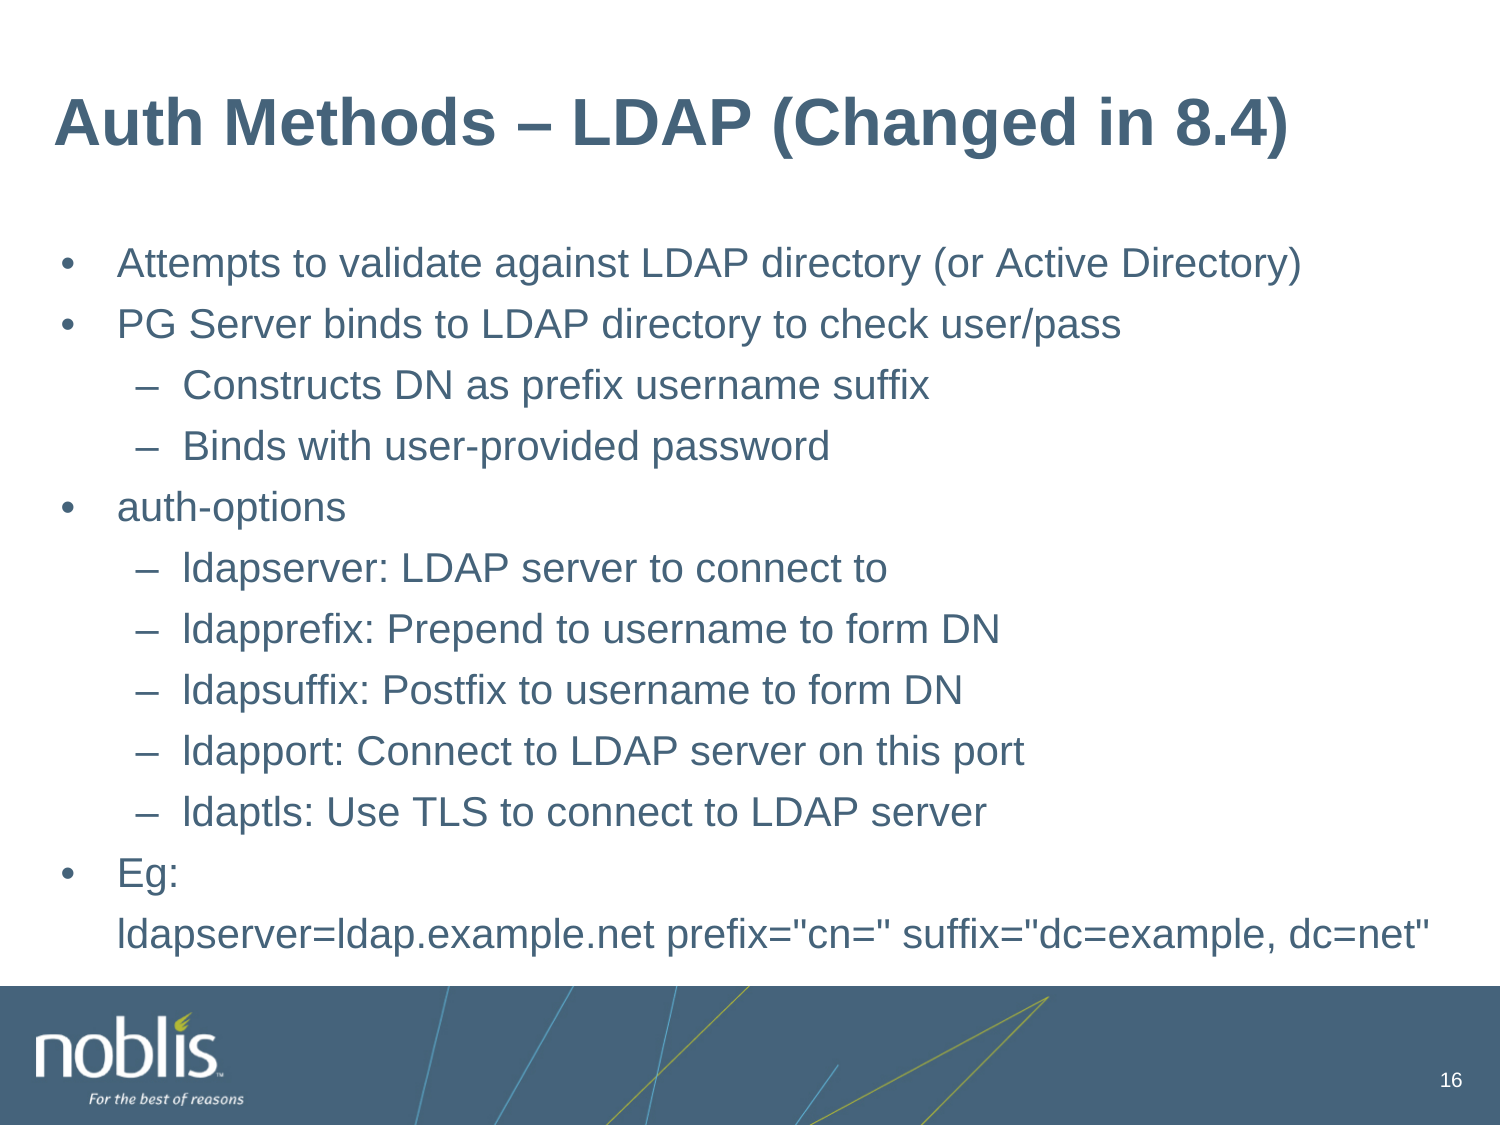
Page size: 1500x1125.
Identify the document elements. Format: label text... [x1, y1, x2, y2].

title Auth Methods – LDAP (Changed in 8.4) [53, 38, 1438, 211]
picture [0, 986, 1500, 1125]
list Attempts to validate against LDAP directory (or Active Directory) PG Server binds to LDAP directory to check user/pass Constructs DN as prefix username suffix Binds with user-provided password auth-options ldapserver: LDAP server to connect to ldapprefix: Prepend to username to form DN ldapsuffix: Postfix to username to form DN ldapport: Connect to LDAP server on this port ldaptls: Use TLS to connect to LDAP server Eg: ldapserver=ldap.example.net prefix="cn=" suffix="dc=example, dc=net" [60, 239, 1437, 968]
